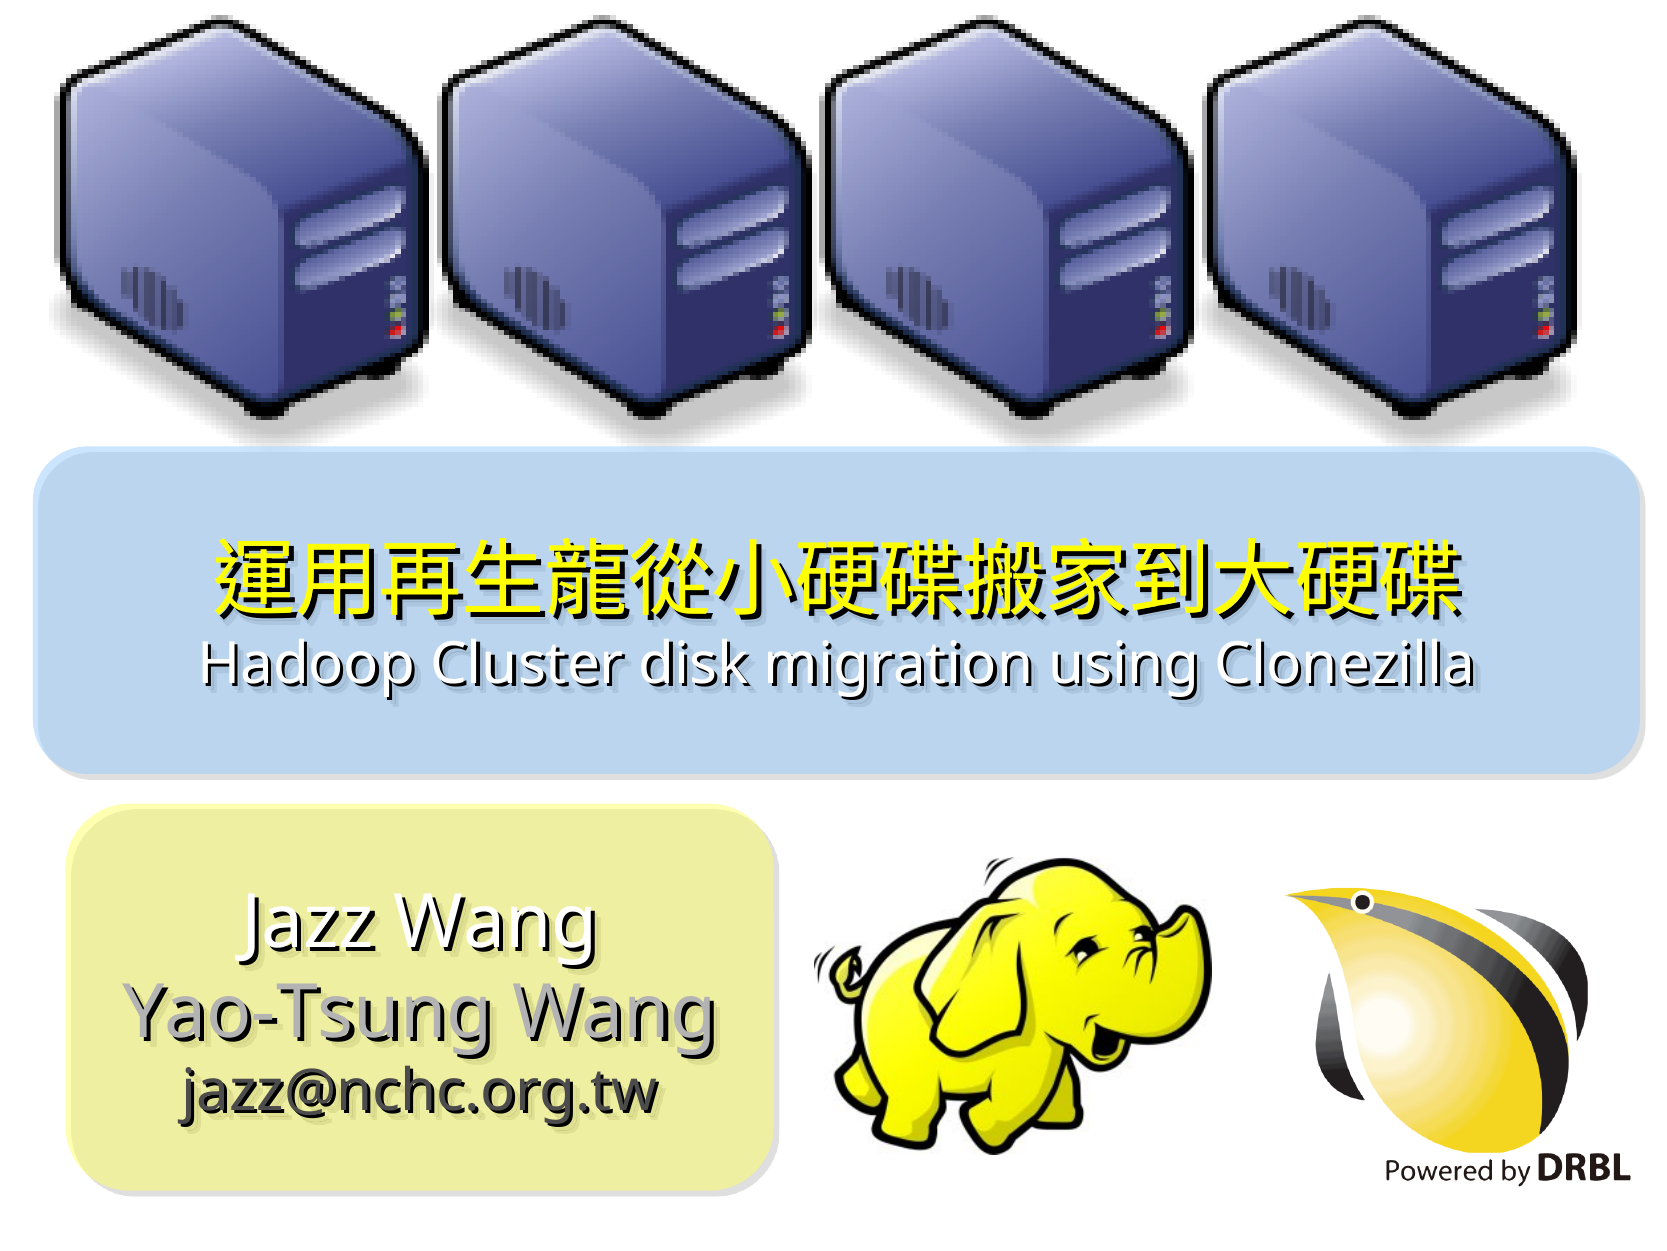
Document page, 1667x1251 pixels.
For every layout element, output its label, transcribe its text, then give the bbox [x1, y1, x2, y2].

picture [814, 857, 1212, 1155]
text_box 運用再生龍從小硬碟搬家到大硬碟 Hadoop Cluster disk migration using Clonezilla [32, 446, 1640, 774]
picture [27, 2, 1622, 506]
picture [1267, 869, 1648, 1197]
text_box Jazz Wang Yao-Tsung Wang jazz@nchc.org.tw [65, 803, 774, 1191]
